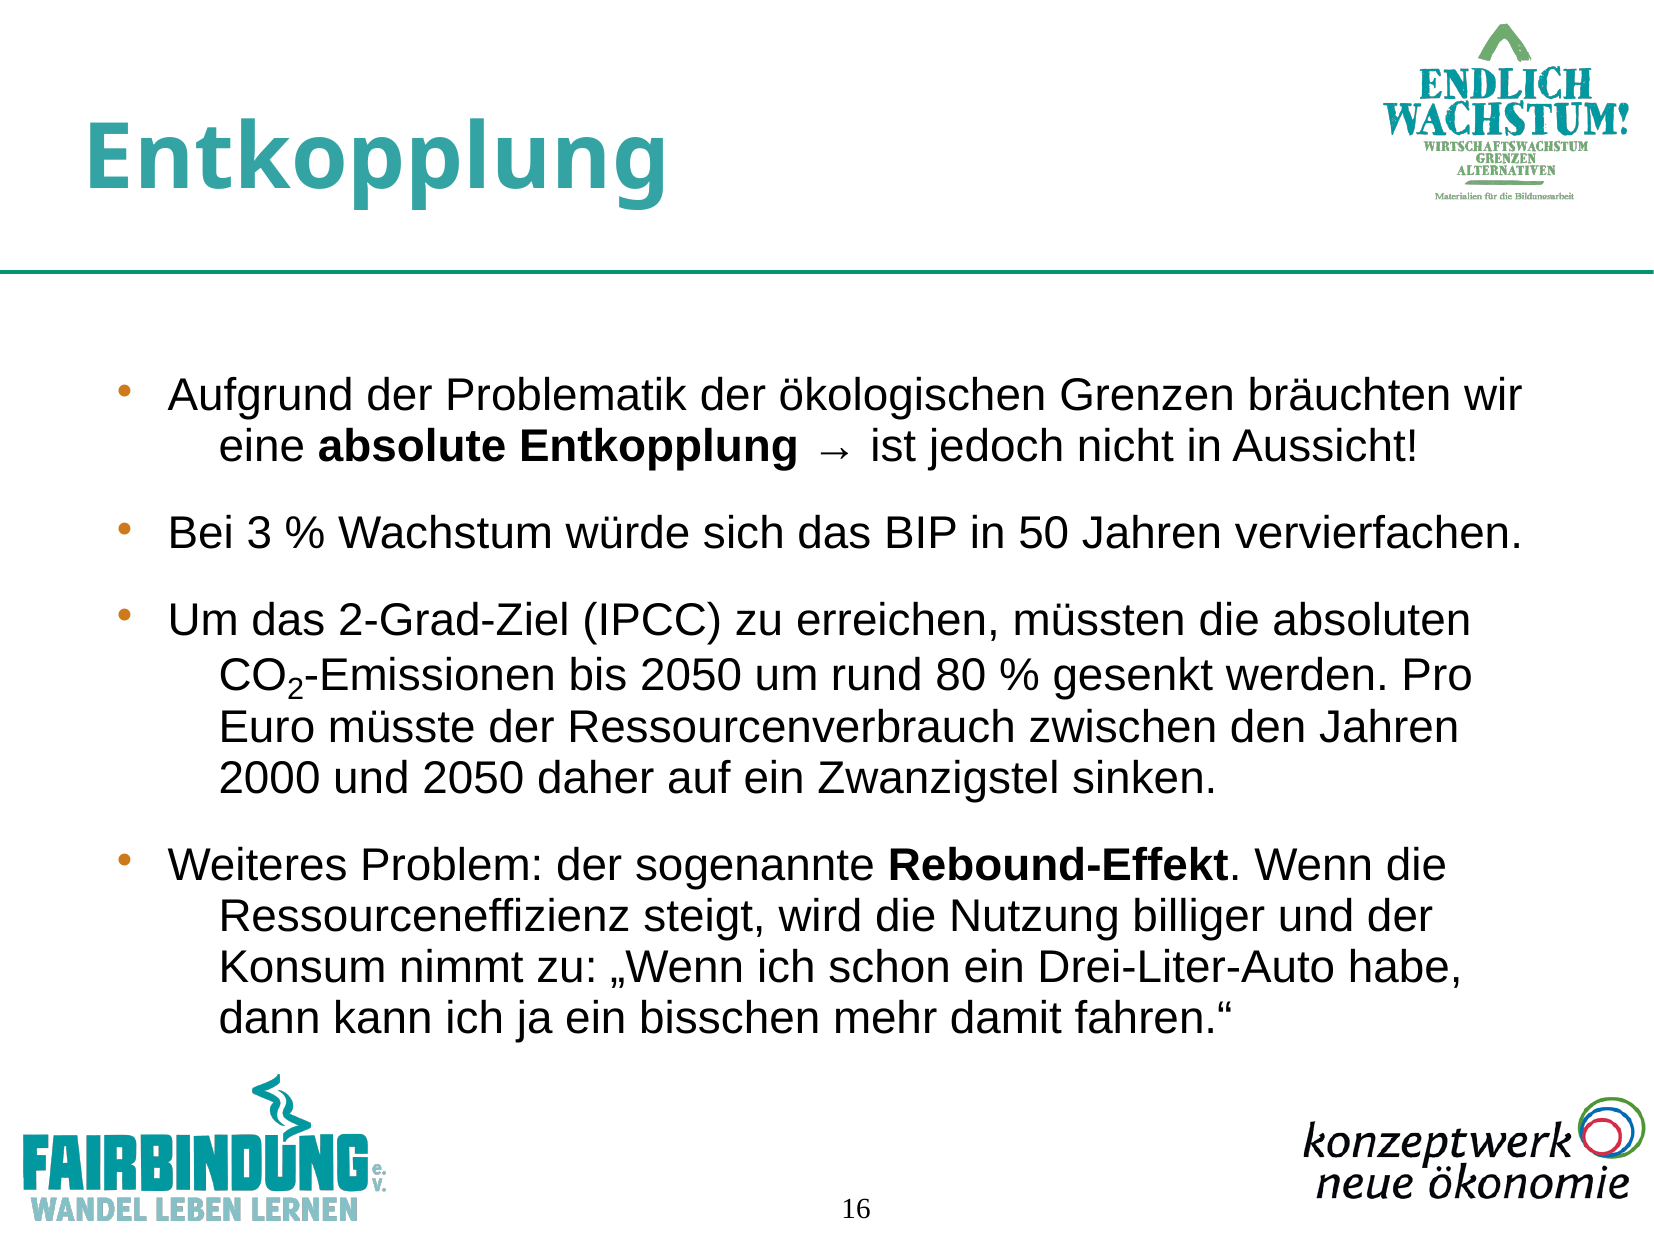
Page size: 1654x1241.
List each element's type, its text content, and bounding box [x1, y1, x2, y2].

picture [1382, 23, 1630, 201]
picture [1291, 1081, 1654, 1235]
text_box Aufgrund der Problematik der ökologischen Grenzen bräuchten wir eine absolute Entkopplung → ist jedoch nicht in Aussicht! Bei 3 % Wachstum würde sich das BIP in 50 Jahren vervierfachen. Um das 2-Grad-Ziel (IPCC) zu erreichen, müssten die absoluten CO2-Emissionen bis 2050 um rund 80 % gesenkt werden. Pro Euro müsste der Ressourcenverbrauch zwischen den Jahren 2000 und 2050 daher auf ein Zwanzigstel sinken. Weiteres Problem: der sogenannte Rebound-Effekt. Wenn die Ressourceneffizienz steigt, wird die Nutzung billiger und der Konsum nimmt zu: „Wenn ich schon ein Drei-Liter-Auto habe, dann kann ich ja ein bisschen mehr damit fahren.“ [82, 366, 1571, 1063]
picture [23, 1074, 386, 1221]
title Entkopplung [82, 49, 1571, 257]
